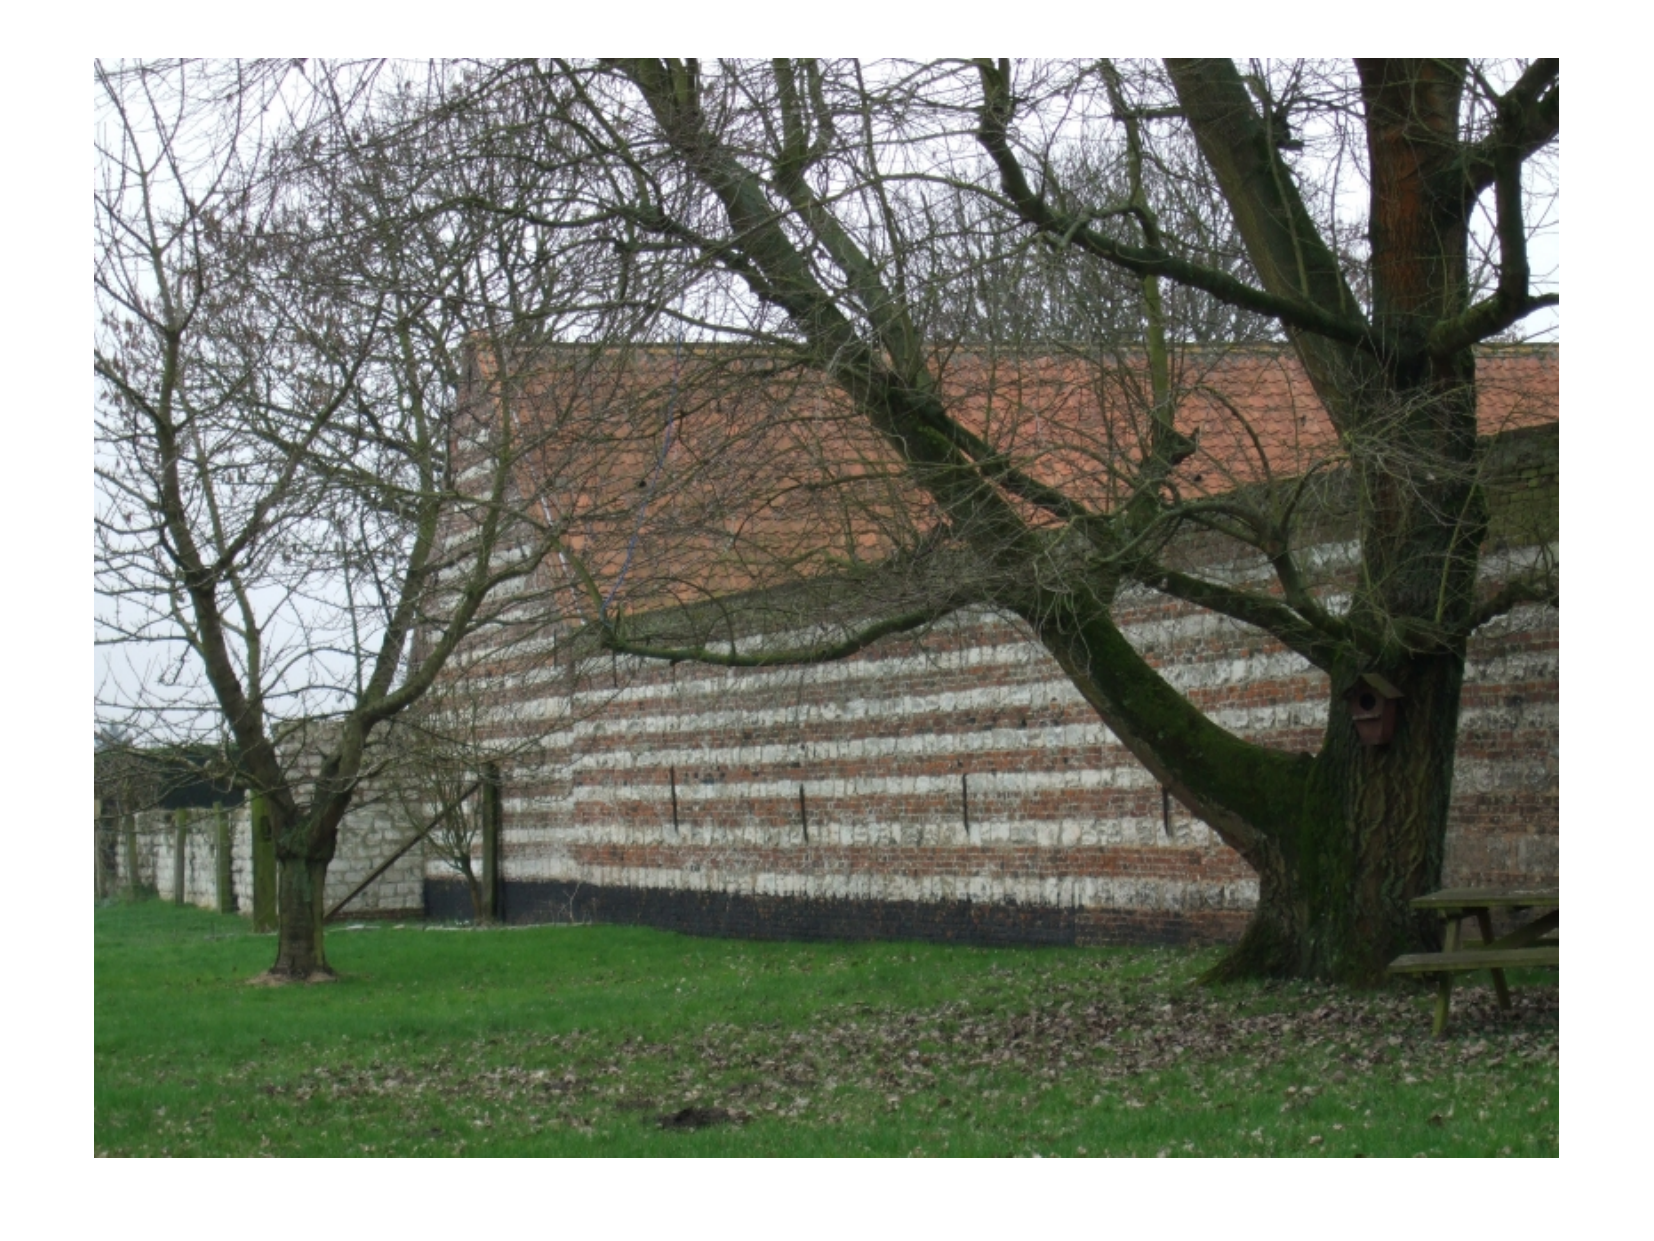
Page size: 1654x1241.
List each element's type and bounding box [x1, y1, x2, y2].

picture [59, 42, 1609, 1205]
